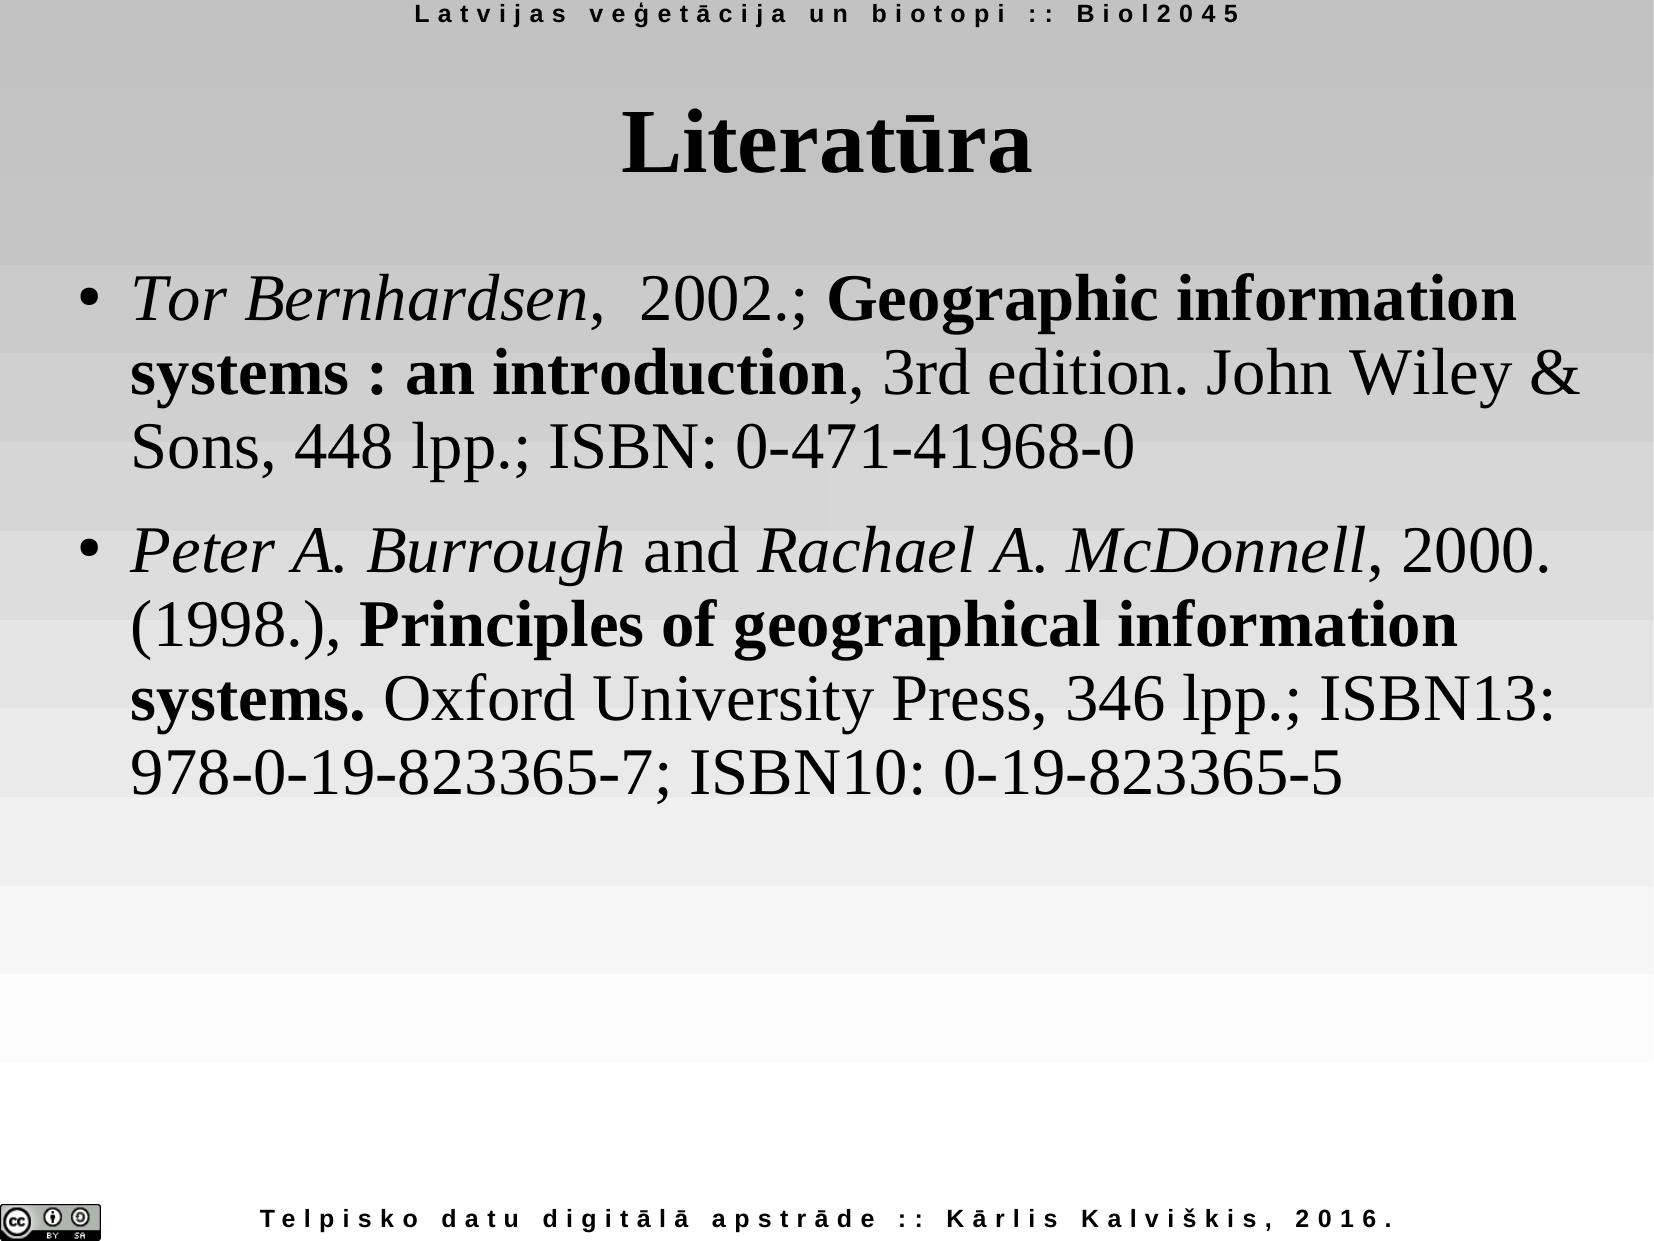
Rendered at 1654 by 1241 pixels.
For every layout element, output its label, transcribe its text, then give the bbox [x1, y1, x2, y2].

picture [0, 0, 1654, 1241]
list Tor Bernhardsen, 2002.; Geographic information systems : an introduction, 3rd edition. John Wiley & Sons, 448 lpp.; ISBN: 0-471-41968-0 Peter A. Burrough and Rachael A. McDonnell, 2000. (1998.), Principles of geographical information systems. Oxford University Press, 346 lpp.; ISBN13: 978-0-19-823365-7; ISBN10: 0-19-823365-5 [59, 261, 1596, 1175]
title Literatūra [59, 37, 1596, 246]
